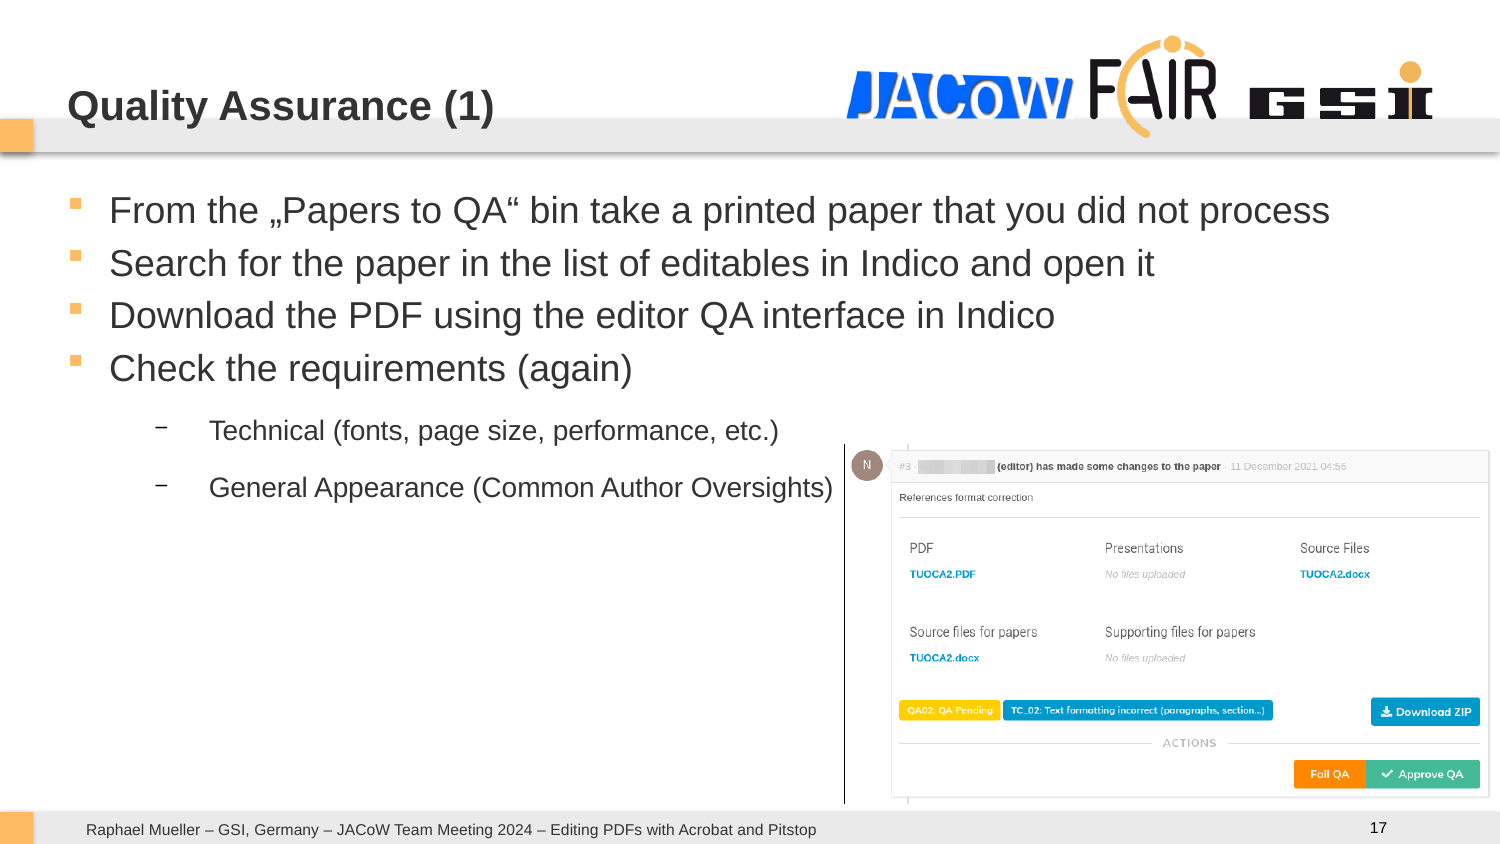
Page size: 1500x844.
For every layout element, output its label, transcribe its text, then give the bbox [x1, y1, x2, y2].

list From the „Papers to QA“ bin take a printed paper that you did not process Search for the paper in the list of editables in Indico and open it Download the PDF using the editor QA interface in Indico Check the requirements (again) Technical (fonts, page size, performance, etc.) General Appearance (Common Author Oversights) [52, 178, 1434, 782]
title [0, 38, 1006, 135]
picture [1248, 59, 1434, 119]
list Quality Assurance (1) [52, 21, 1048, 137]
picture [1048, 69, 1075, 119]
picture [1089, 33, 1217, 140]
picture [844, 444, 1495, 804]
